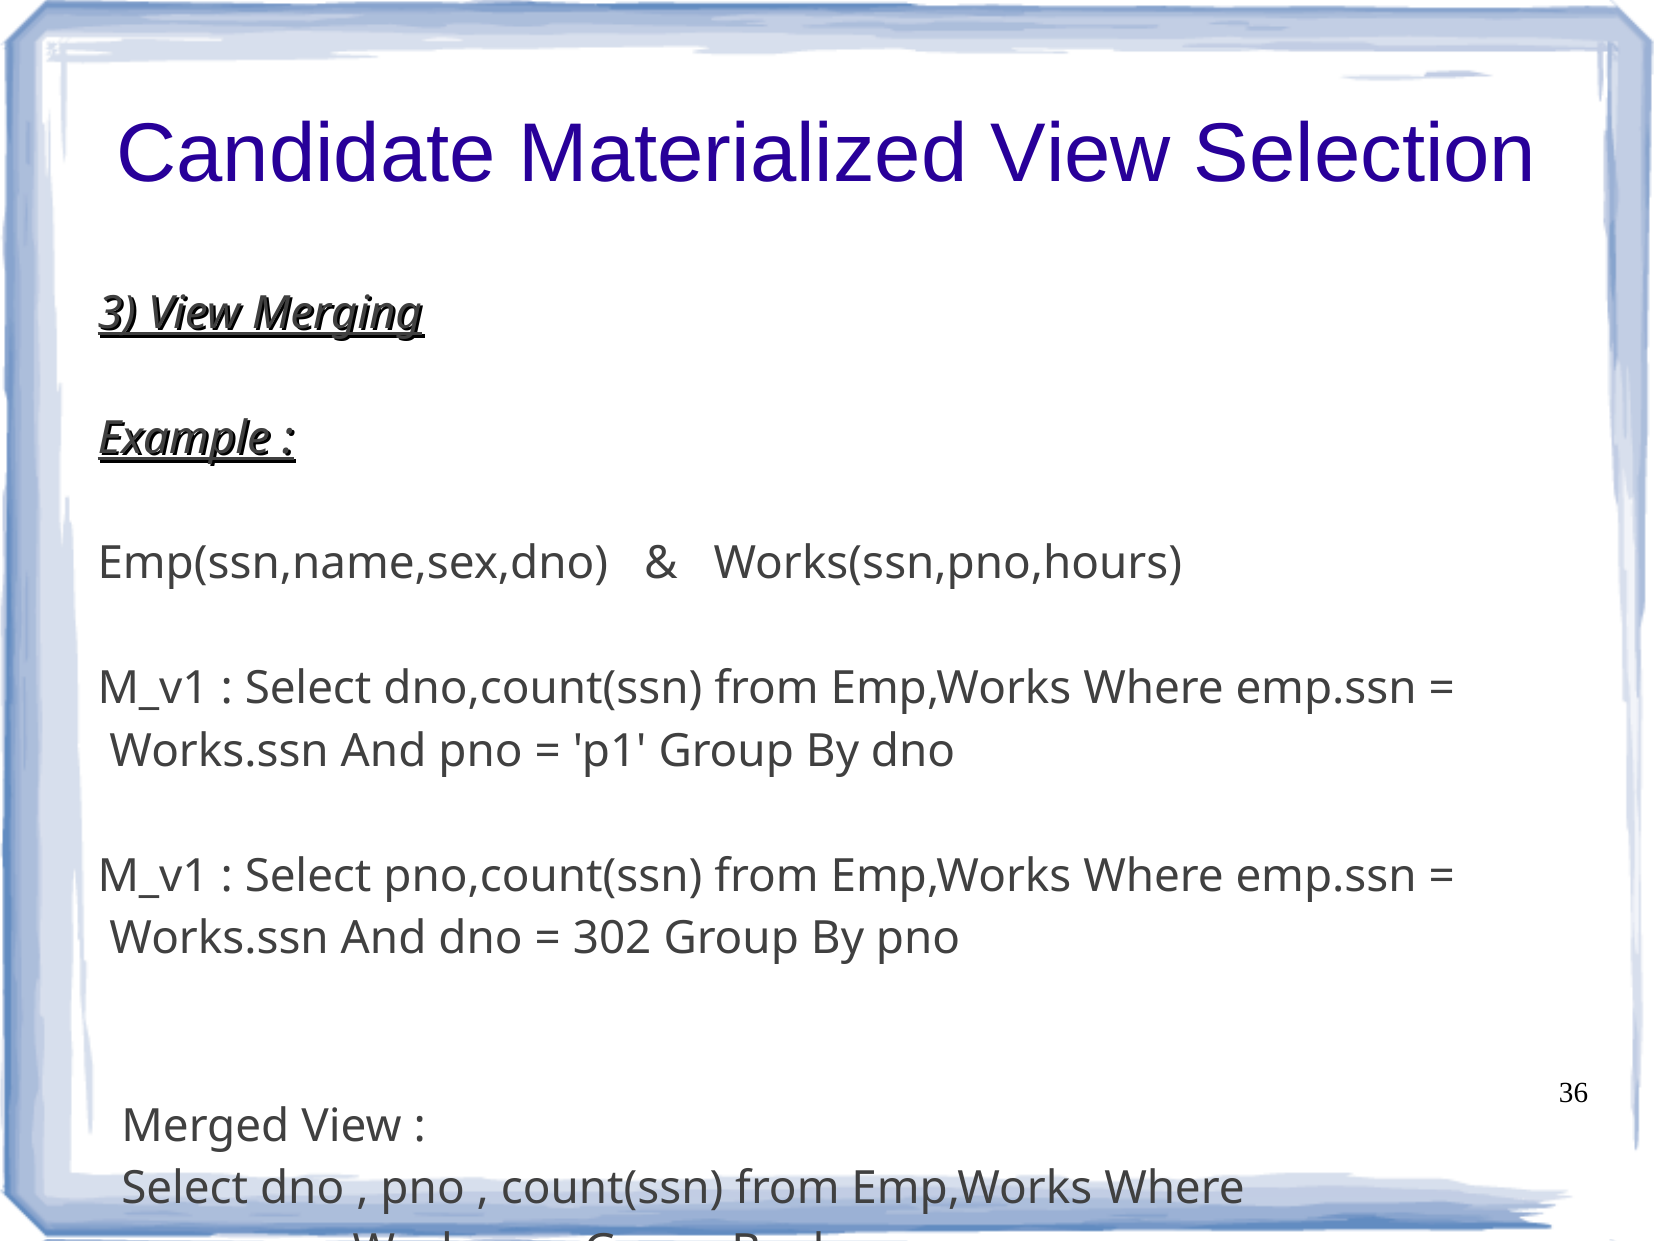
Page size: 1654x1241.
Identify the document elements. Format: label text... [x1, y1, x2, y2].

picture [0, 0, 1654, 1241]
text_box 3) View Merging Example : Emp(ssn,name,sex,dno) & Works(ssn,pno,hours) M_v1 : Select dno,count(ssn) from Emp,Works Where emp.ssn = Works.ssn And pno = 'p1' Group By dno M_v1 : Select pno,count(ssn) from Emp,Works Where emp.ssn = Works.ssn And dno = 302 Group By pno Merged View : Select dno , pno , count(ssn) from Emp,Works Where emp.ssn = Works.ssn Group By dno,pno [82, 271, 1595, 1139]
picture [740, 1237, 753, 1241]
title Candidate Materialized View Selection [82, 49, 1571, 257]
